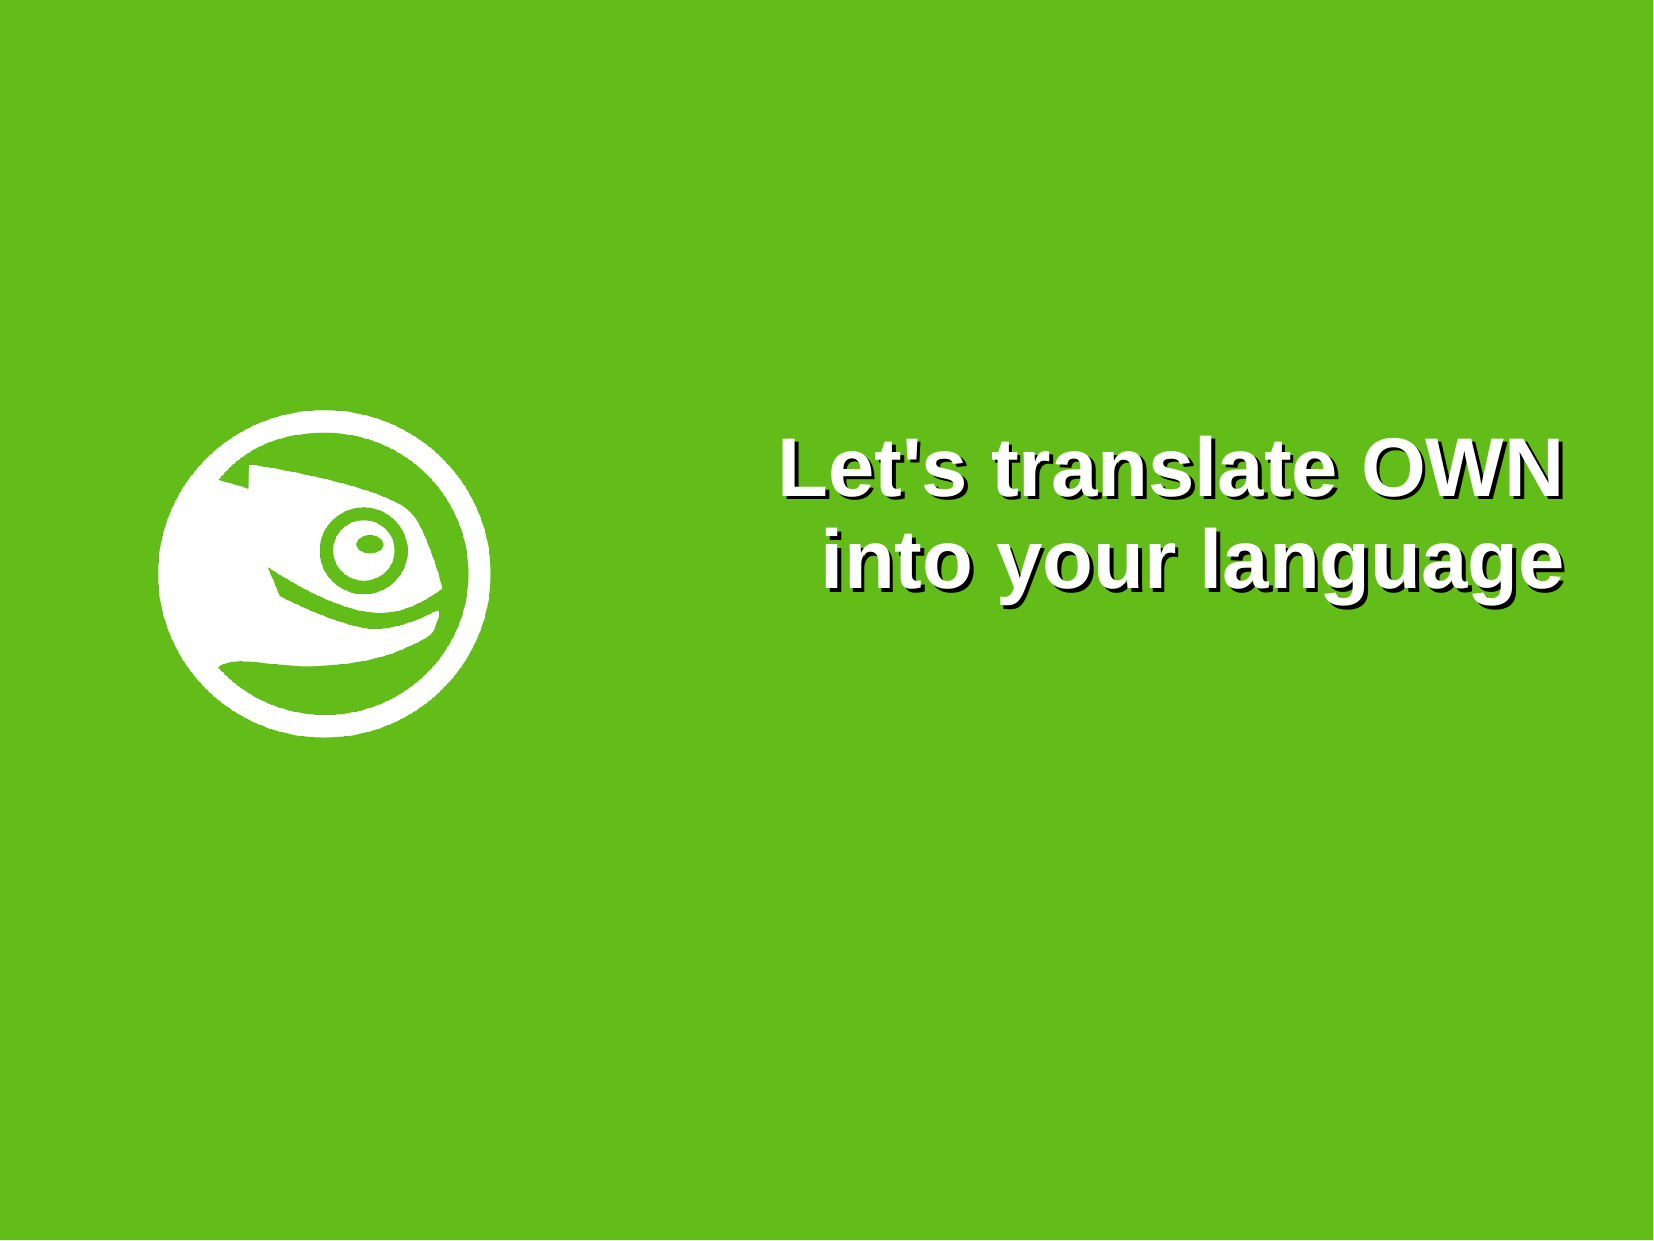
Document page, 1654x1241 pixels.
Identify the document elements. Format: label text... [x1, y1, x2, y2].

picture [86, 339, 562, 808]
text_box Let's translate OWN into your language [575, 413, 1580, 661]
